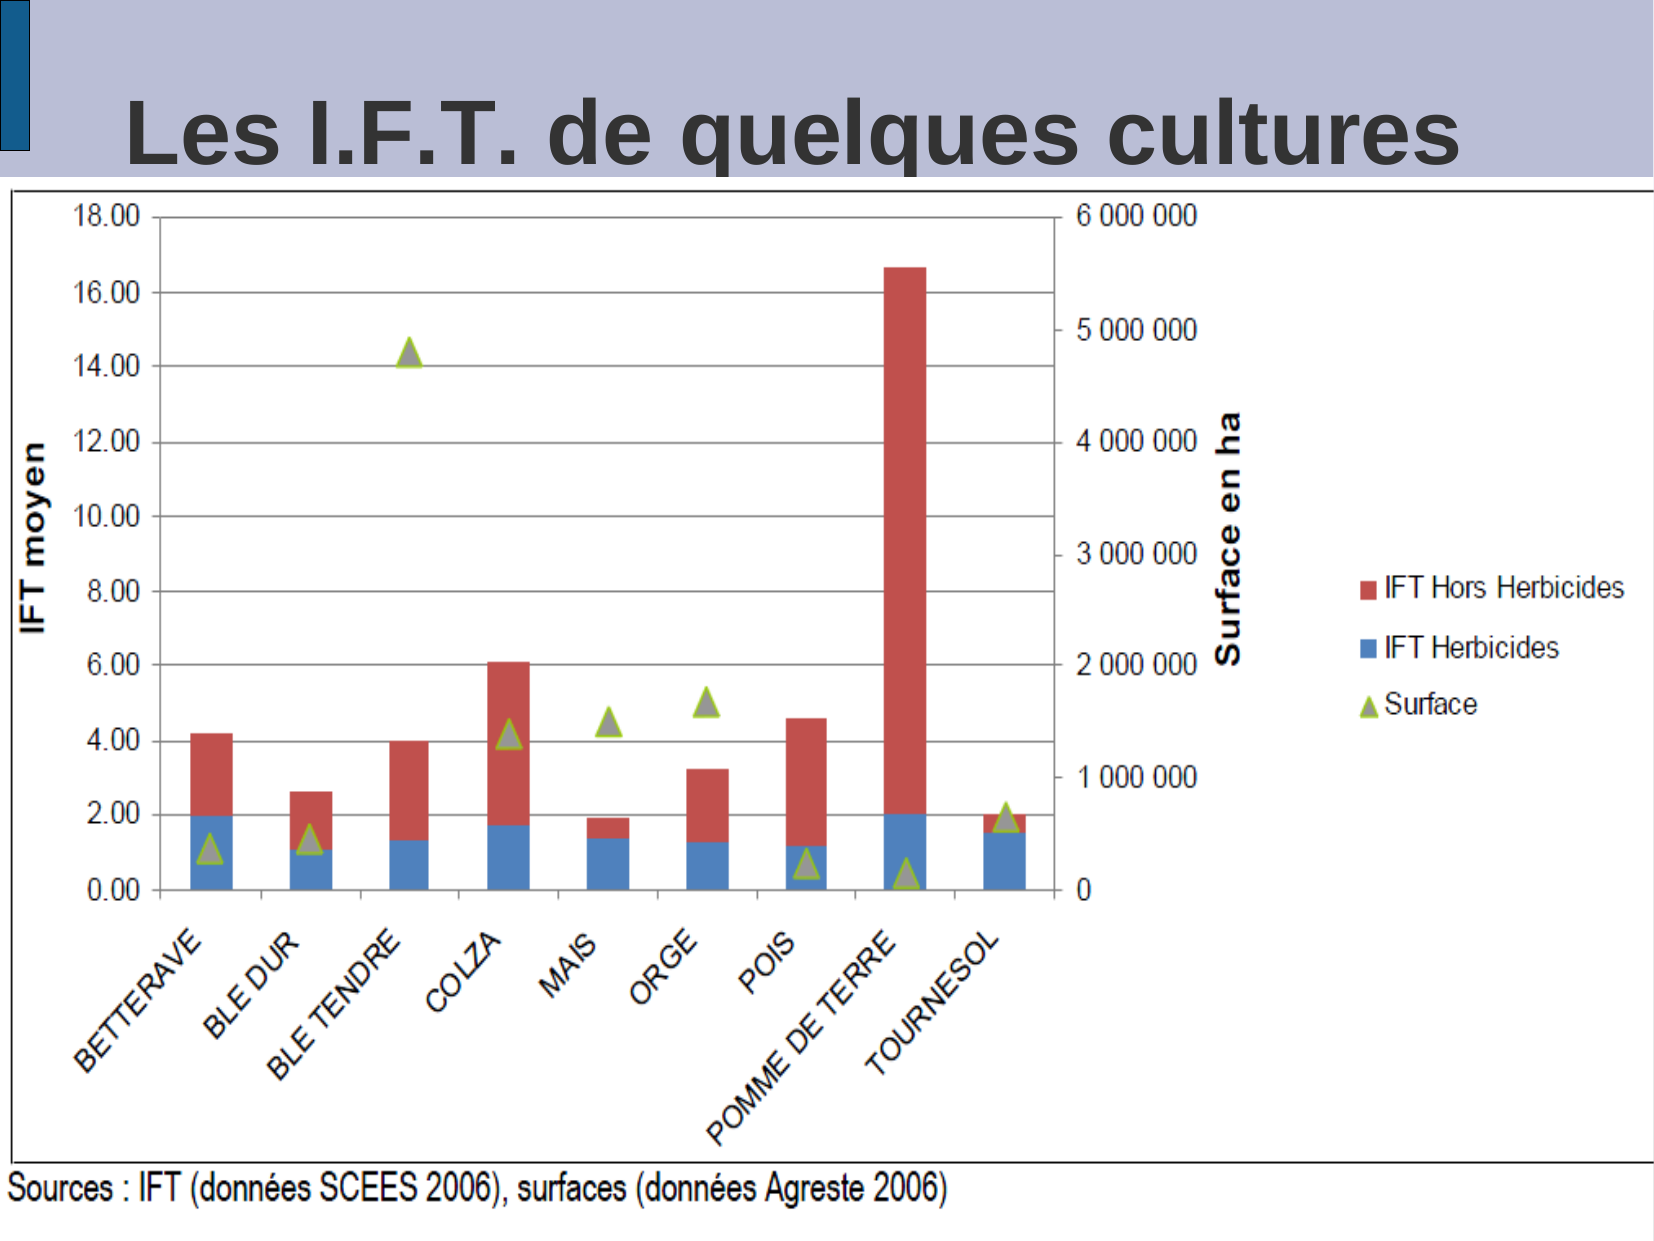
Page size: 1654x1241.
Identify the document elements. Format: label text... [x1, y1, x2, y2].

title Les I.F.T. de quelques cultures [88, 29, 1501, 177]
picture [0, 177, 1654, 1241]
